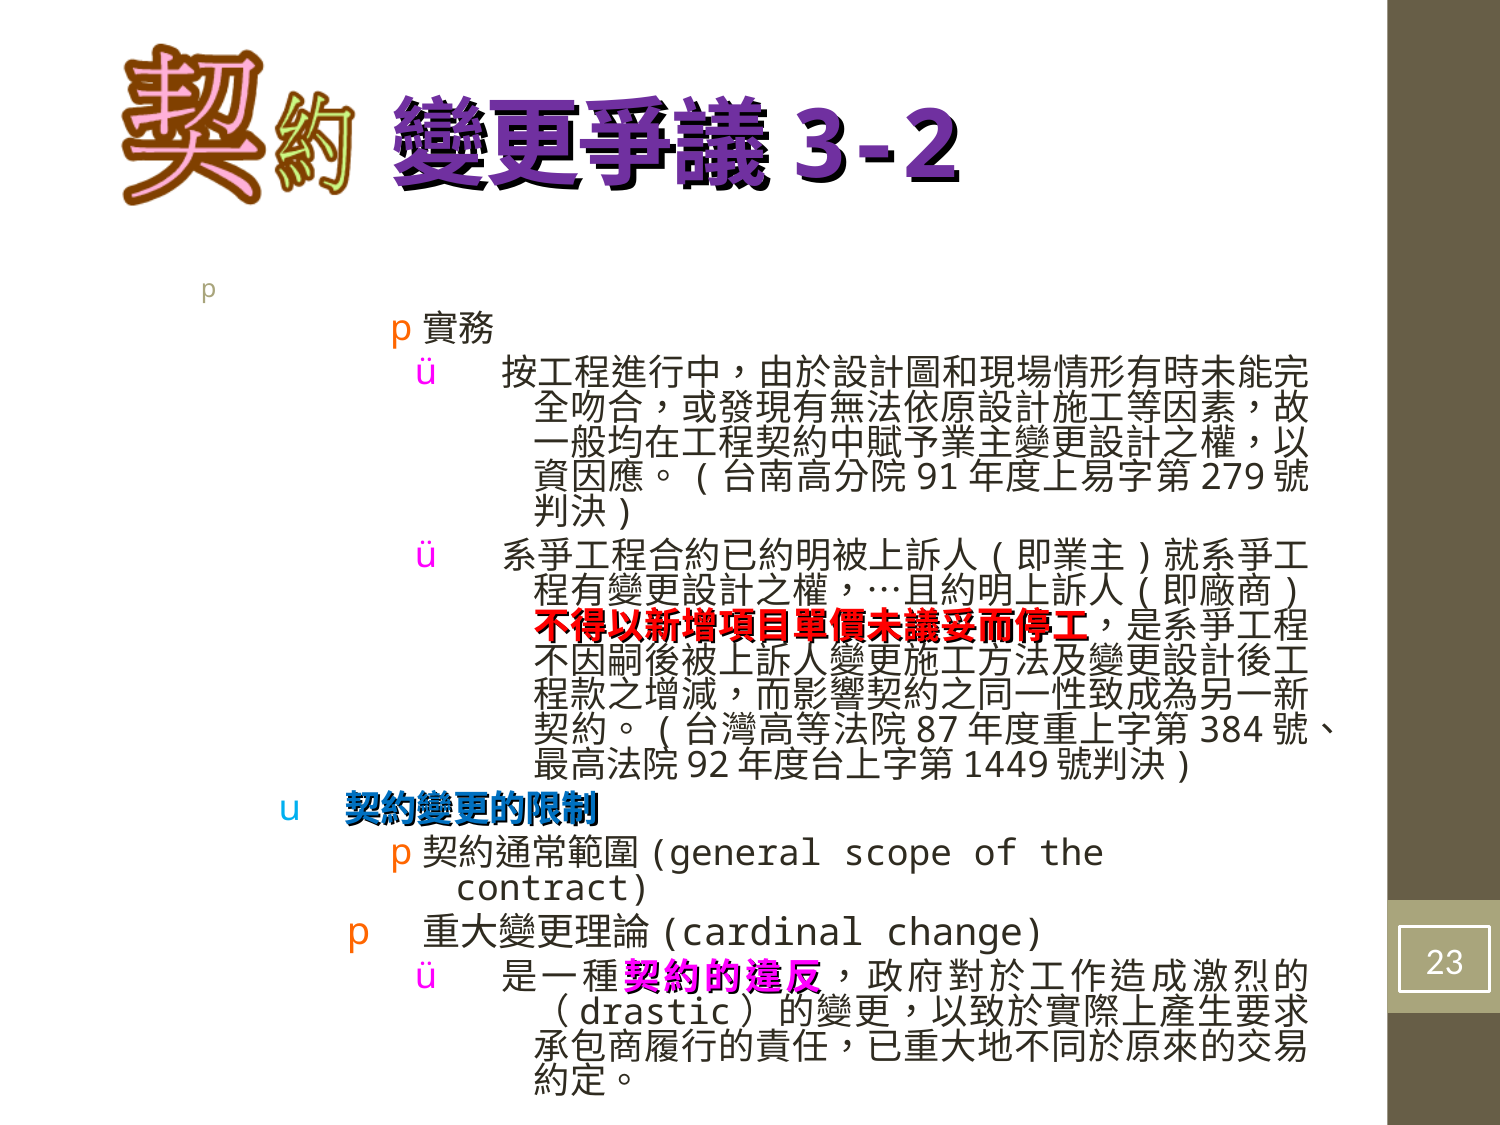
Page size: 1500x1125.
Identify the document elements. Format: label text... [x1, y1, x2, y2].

text_box 23 [1399, 926, 1490, 992]
title 變更爭議3-2 [75, 45, 1326, 233]
picture [100, 36, 368, 211]
list 實務 按工程進行中，由於設計圖和現場情形有時未能完全吻合，或發現有無法依原設計施工等因素，故一般均在工程契約中賦予業主變更設計之權，以資因應。(台南高分院91年度上易字第279號判決) 系爭工程合約已約明被上訴人(即業主)就系爭工程有變更設計之權，…且約明上訴人(即廠商)不得以新增項目單價未議妥而停工，是系爭工程不因嗣後被上訴人變更施工方法及變更設計後工程款之增減，而影響契約之同一性致成為另一新契約。(台灣高等法院87年度重上字第384號、最高法院92年度台上字第1449號判決) 契約變更的限制 契約通常範圍(general scope of the contract) 重大變更理論(cardinal change) 是一種契約的違反，政府對於工作造成激烈的（drastic）的變更，以致於實際上產生要求承包商履行的責任，已重大地不同於原來的交易約定。 [75, 262, 1326, 1125]
